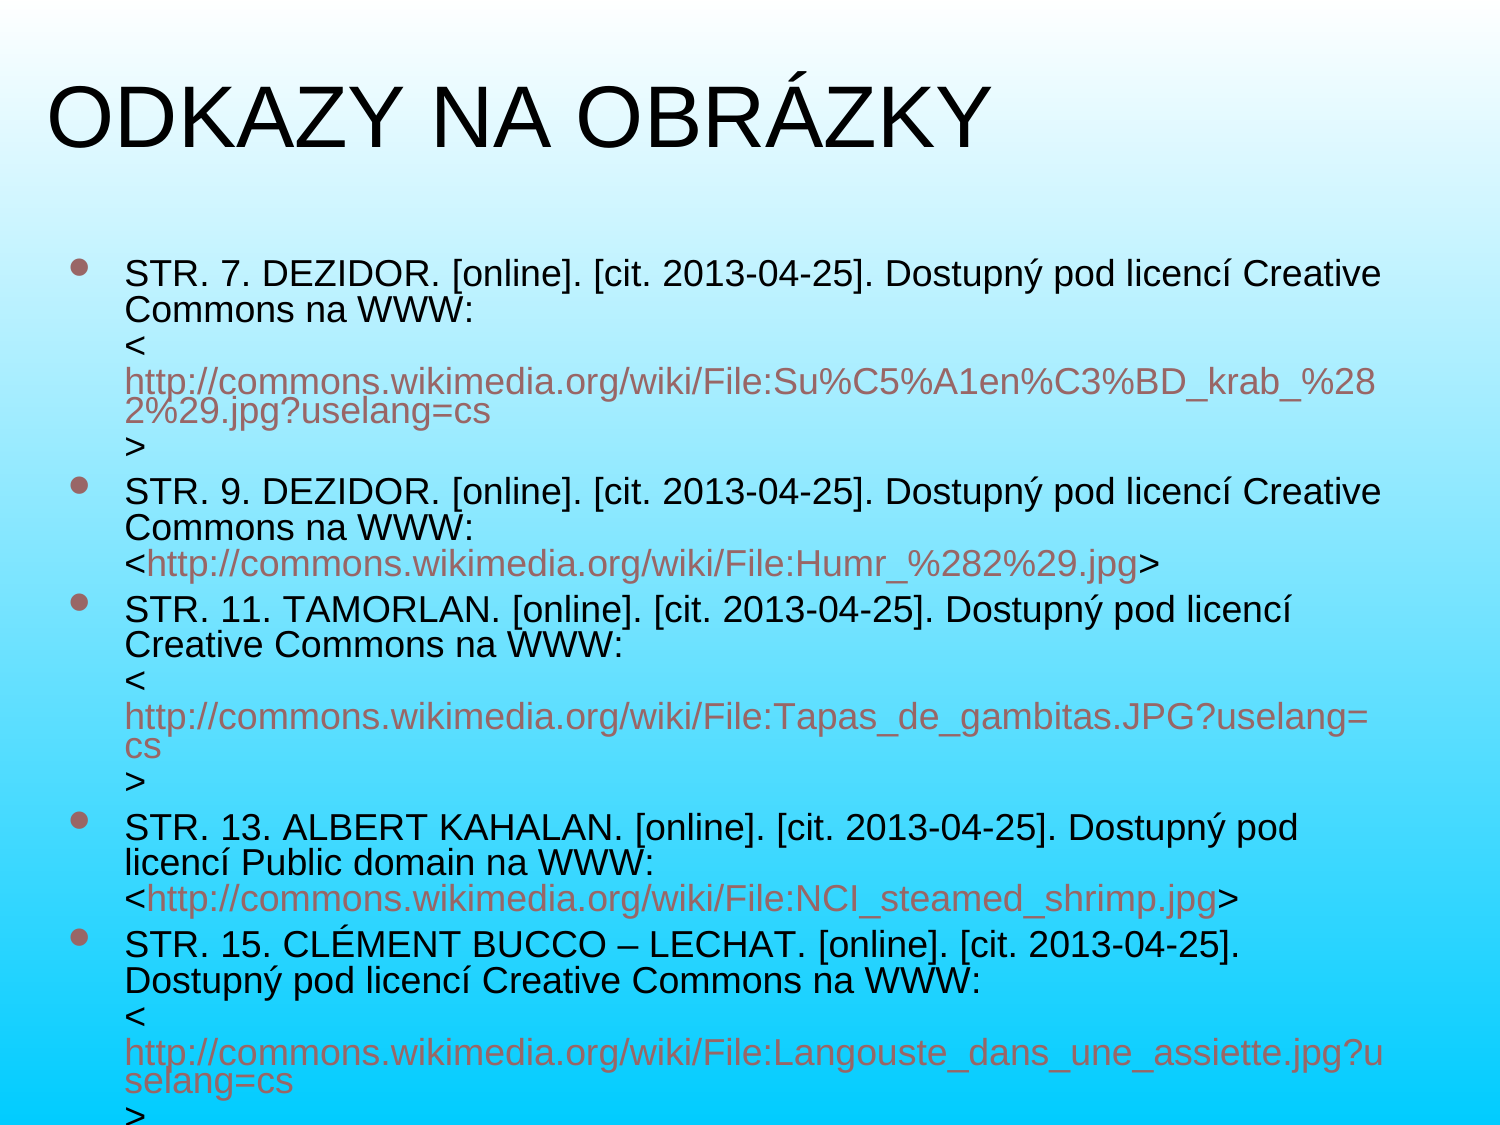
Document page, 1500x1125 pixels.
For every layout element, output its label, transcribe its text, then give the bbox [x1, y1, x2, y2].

list STR. 7. DEZIDOR. [online]. [cit. 2013-04-25]. Dostupný pod licencí Creative Commons na WWW: <http://commons.wikimedia.org/wiki/File:Su%C5%A1en%C3%BD_krab_%282%29.jpg?uselang=cs> STR. 9. DEZIDOR. [online]. [cit. 2013-04-25]. Dostupný pod licencí Creative Commons na WWW: <http://commons.wikimedia.org/wiki/File:Humr_%282%29.jpg> STR. 11. TAMORLAN. [online]. [cit. 2013-04-25]. Dostupný pod licencí Creative Commons na WWW: <http://commons.wikimedia.org/wiki/File:Tapas_de_gambitas.JPG?uselang=cs> STR. 13. ALBERT KAHALAN. [online]. [cit. 2013-04-25]. Dostupný pod licencí Public domain na WWW: <http://commons.wikimedia.org/wiki/File:NCI_steamed_shrimp.jpg> STR. 15. CLÉMENT BUCCO – LECHAT. [online]. [cit. 2013-04-25]. Dostupný pod licencí Creative Commons na WWW: <http://commons.wikimedia.org/wiki/File:Langouste_dans_une_assiette.jpg?uselang=cs> STR. 17. EMŐKE DÉNES. [online]. [cit. 2013-04-25]. Dostupný pod licencí Creative Commons na WWW: <http://commons.wikimedia.org/wiki/File:Astacus_astacus_1_-_20110801.jpg?uselang=cs> [53, 196, 1400, 1125]
title ODKAZY NA OBRÁZKY [31, 37, 1347, 188]
